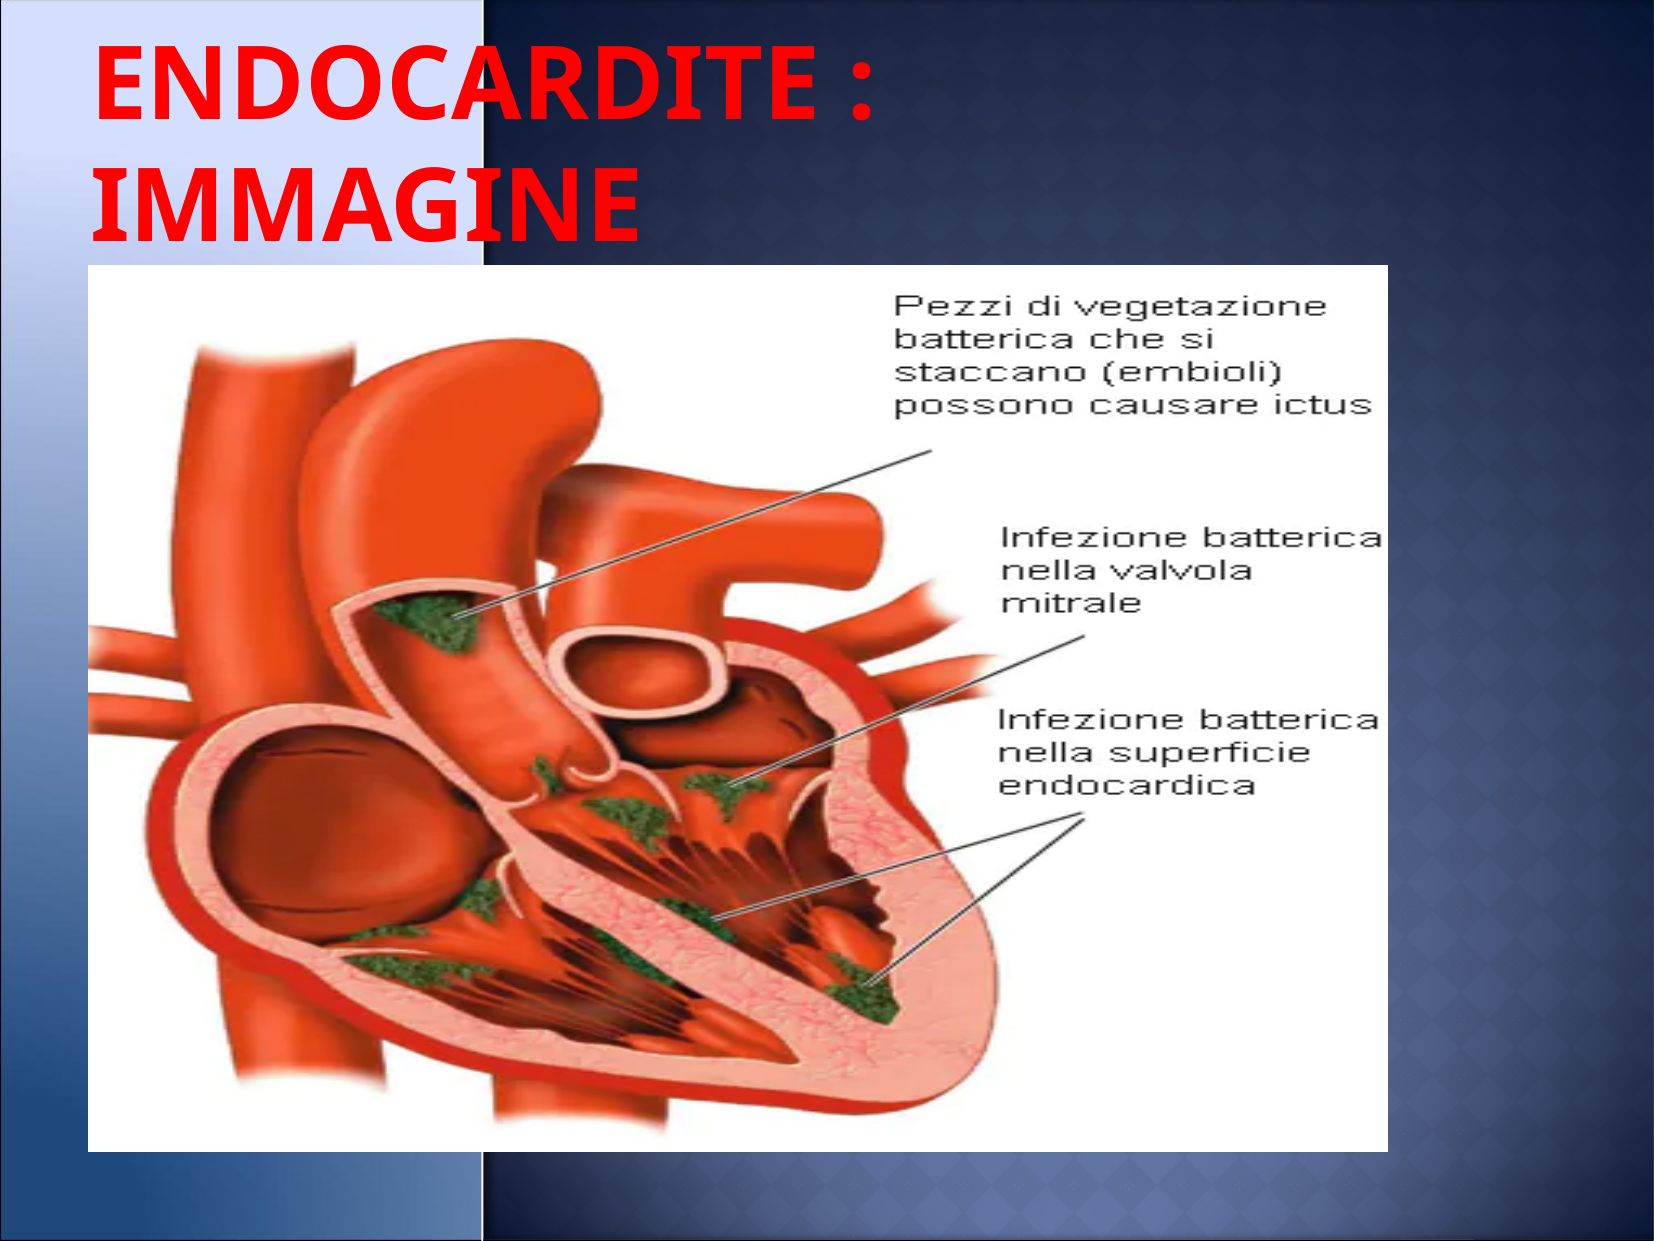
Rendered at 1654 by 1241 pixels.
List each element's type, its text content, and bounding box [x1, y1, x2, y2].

title ENDOCARDITE : IMMAGINE [82, 17, 1390, 263]
picture [0, 0, 1654, 1241]
